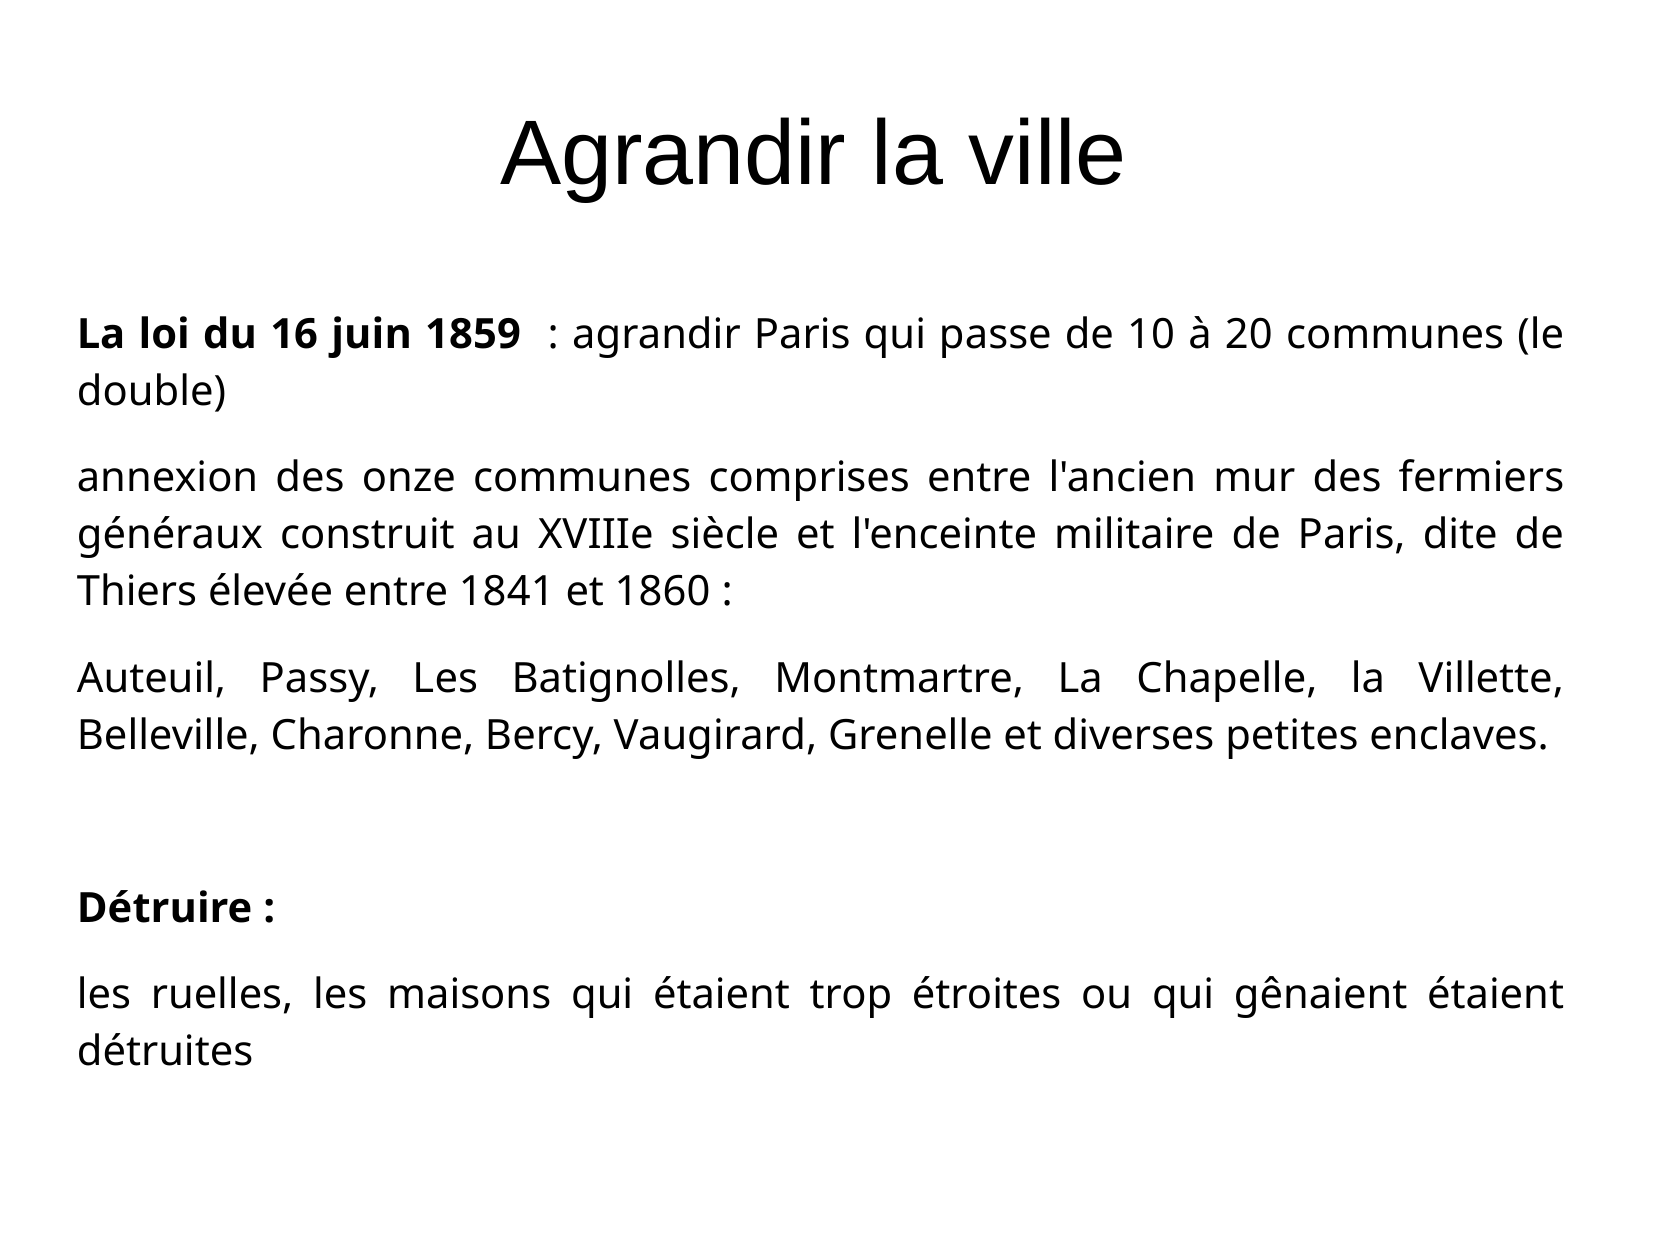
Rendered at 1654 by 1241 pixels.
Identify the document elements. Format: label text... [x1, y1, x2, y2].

title Agrandir la ville [82, 49, 1571, 257]
list La loi du 16 juin 1859 : agrandir Paris qui passe de 10 à 20 communes (le double) annexion des onze communes comprises entre l'ancien mur des fermiers généraux construit au XVIIIe siècle et l'enceinte militaire de Paris, dite de Thiers élevée entre 1841 et 1860 : Auteuil, Passy, Les Batignolles, Montmartre, La Chapelle, la Villette, Belleville, Charonne, Bercy, Vaugirard, Grenelle et diverses petites enclaves. Détruire : les ruelles, les maisons qui étaient trop étroites ou qui gênaient étaient détruites [76, 303, 1565, 1123]
